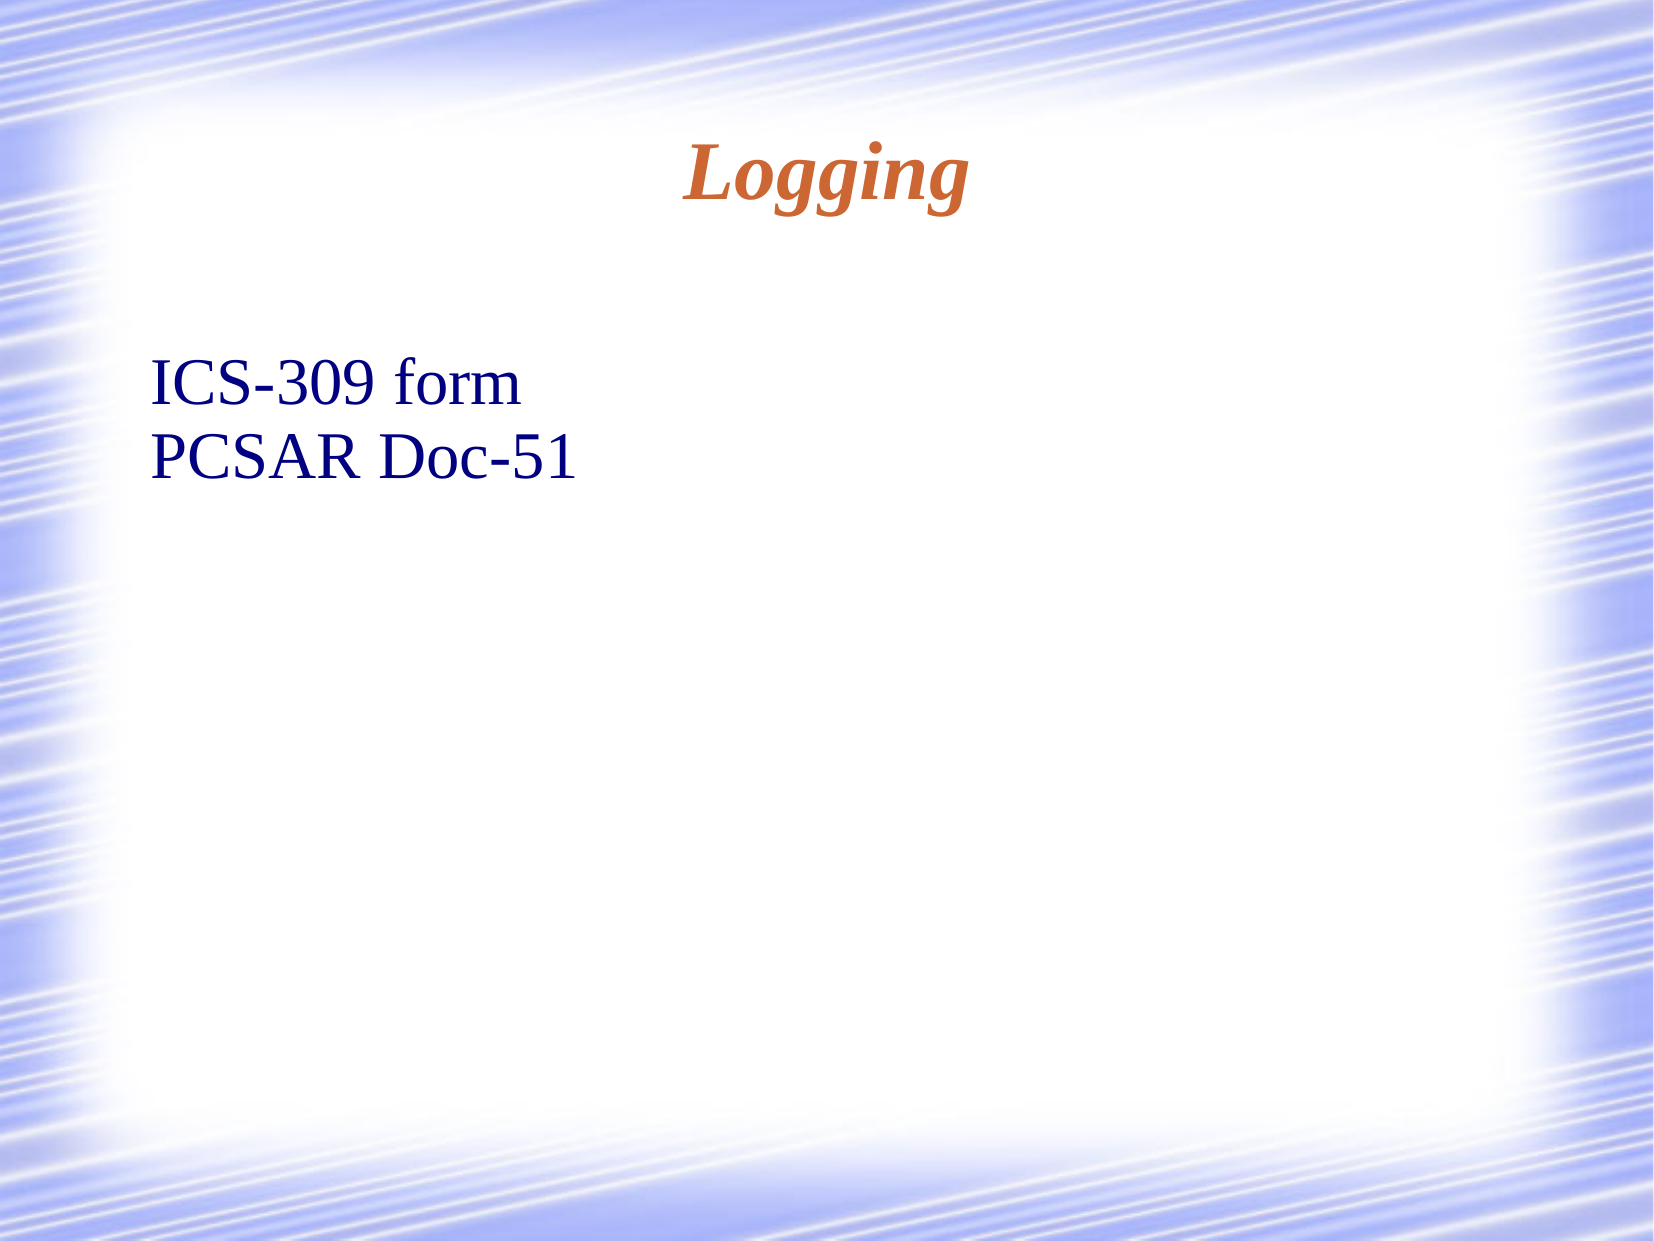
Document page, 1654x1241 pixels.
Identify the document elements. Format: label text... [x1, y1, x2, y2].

list ICS-309 form PCSAR Doc-51 [121, 344, 1534, 1127]
title Logging [121, 67, 1534, 275]
picture [0, 0, 1654, 1241]
